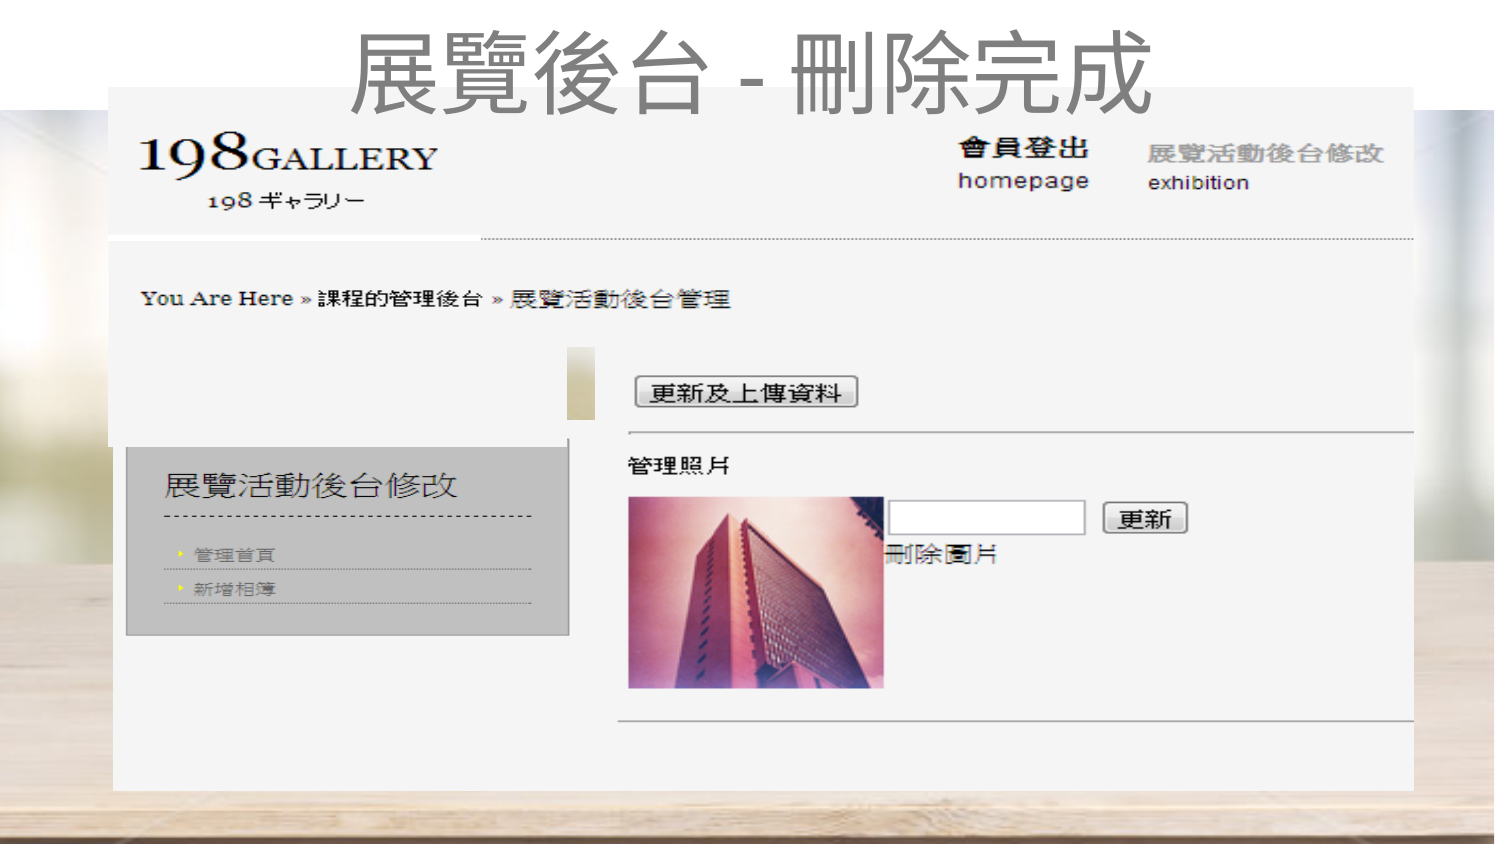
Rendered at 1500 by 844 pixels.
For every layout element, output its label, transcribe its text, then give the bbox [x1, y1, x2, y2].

picture [0, 110, 1495, 844]
title 展覽後台-刪除完成 [76, 0, 1427, 141]
